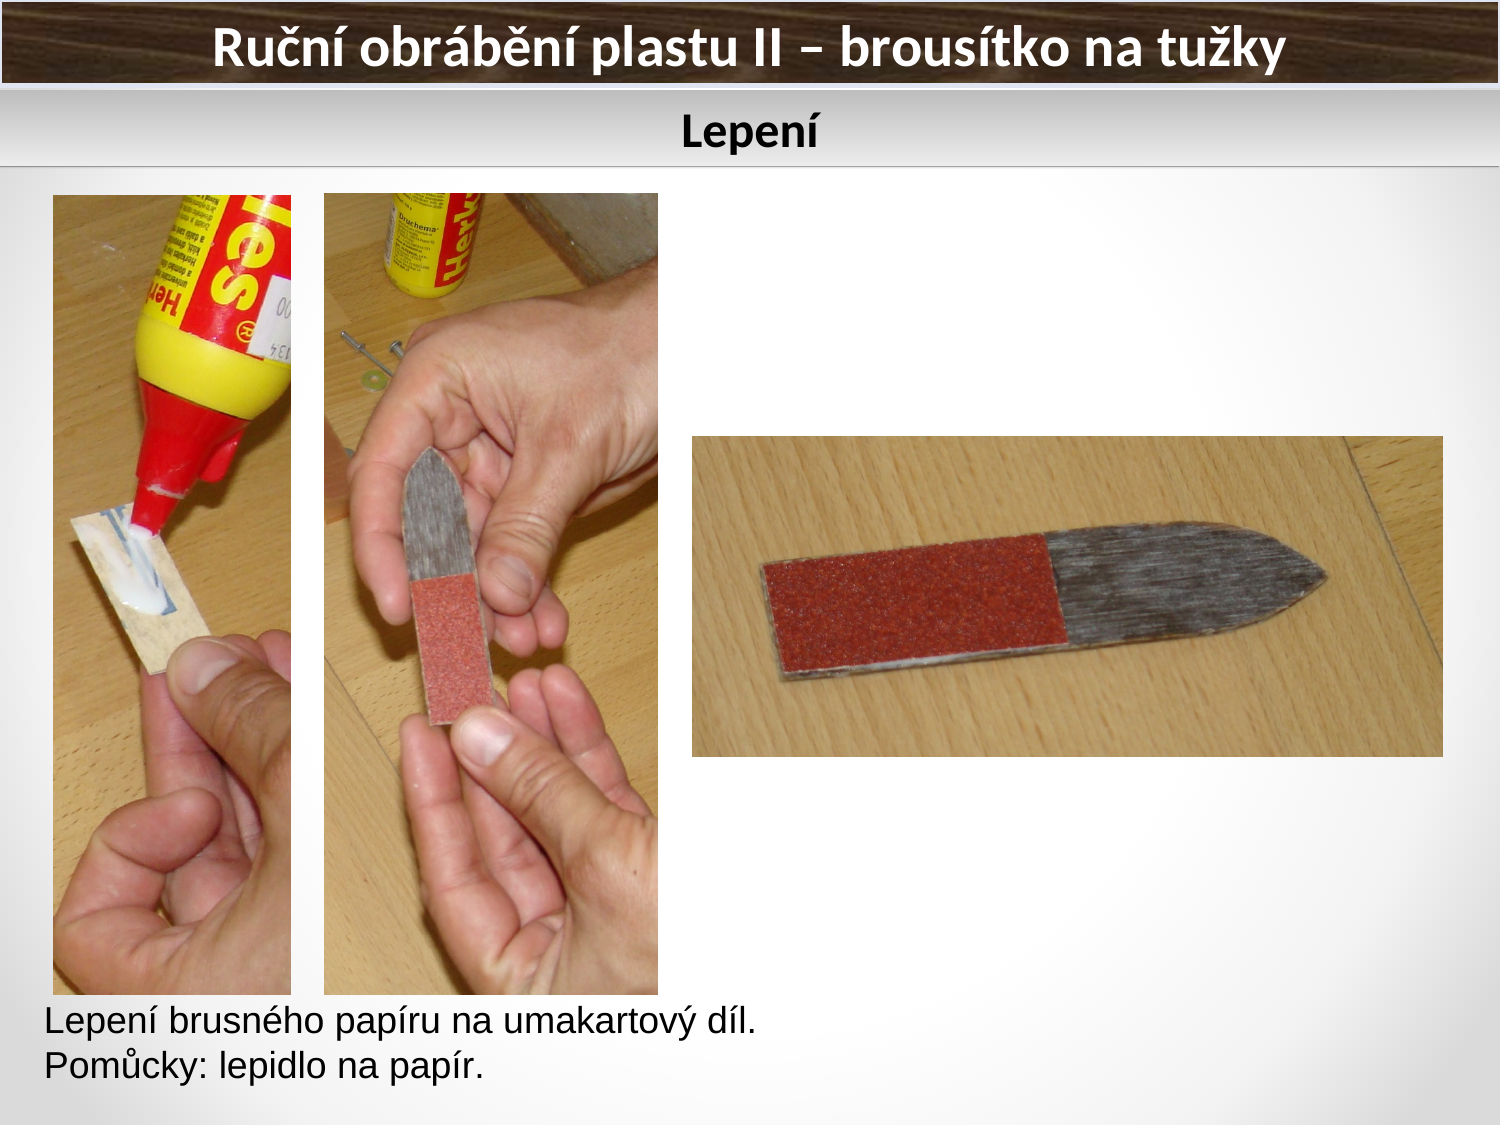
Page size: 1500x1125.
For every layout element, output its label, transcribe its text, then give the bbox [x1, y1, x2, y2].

picture [0, 166, 1500, 1125]
text_box Lepení [0, 90, 1500, 166]
text_box Lepení brusného papíru na umakartový díl. Pomůcky: lepidlo na papír. [29, 987, 1447, 1094]
picture [0, 86, 1500, 90]
text_box Ruční obrábění plastu II – brousítko na tužky [0, 0, 1500, 86]
